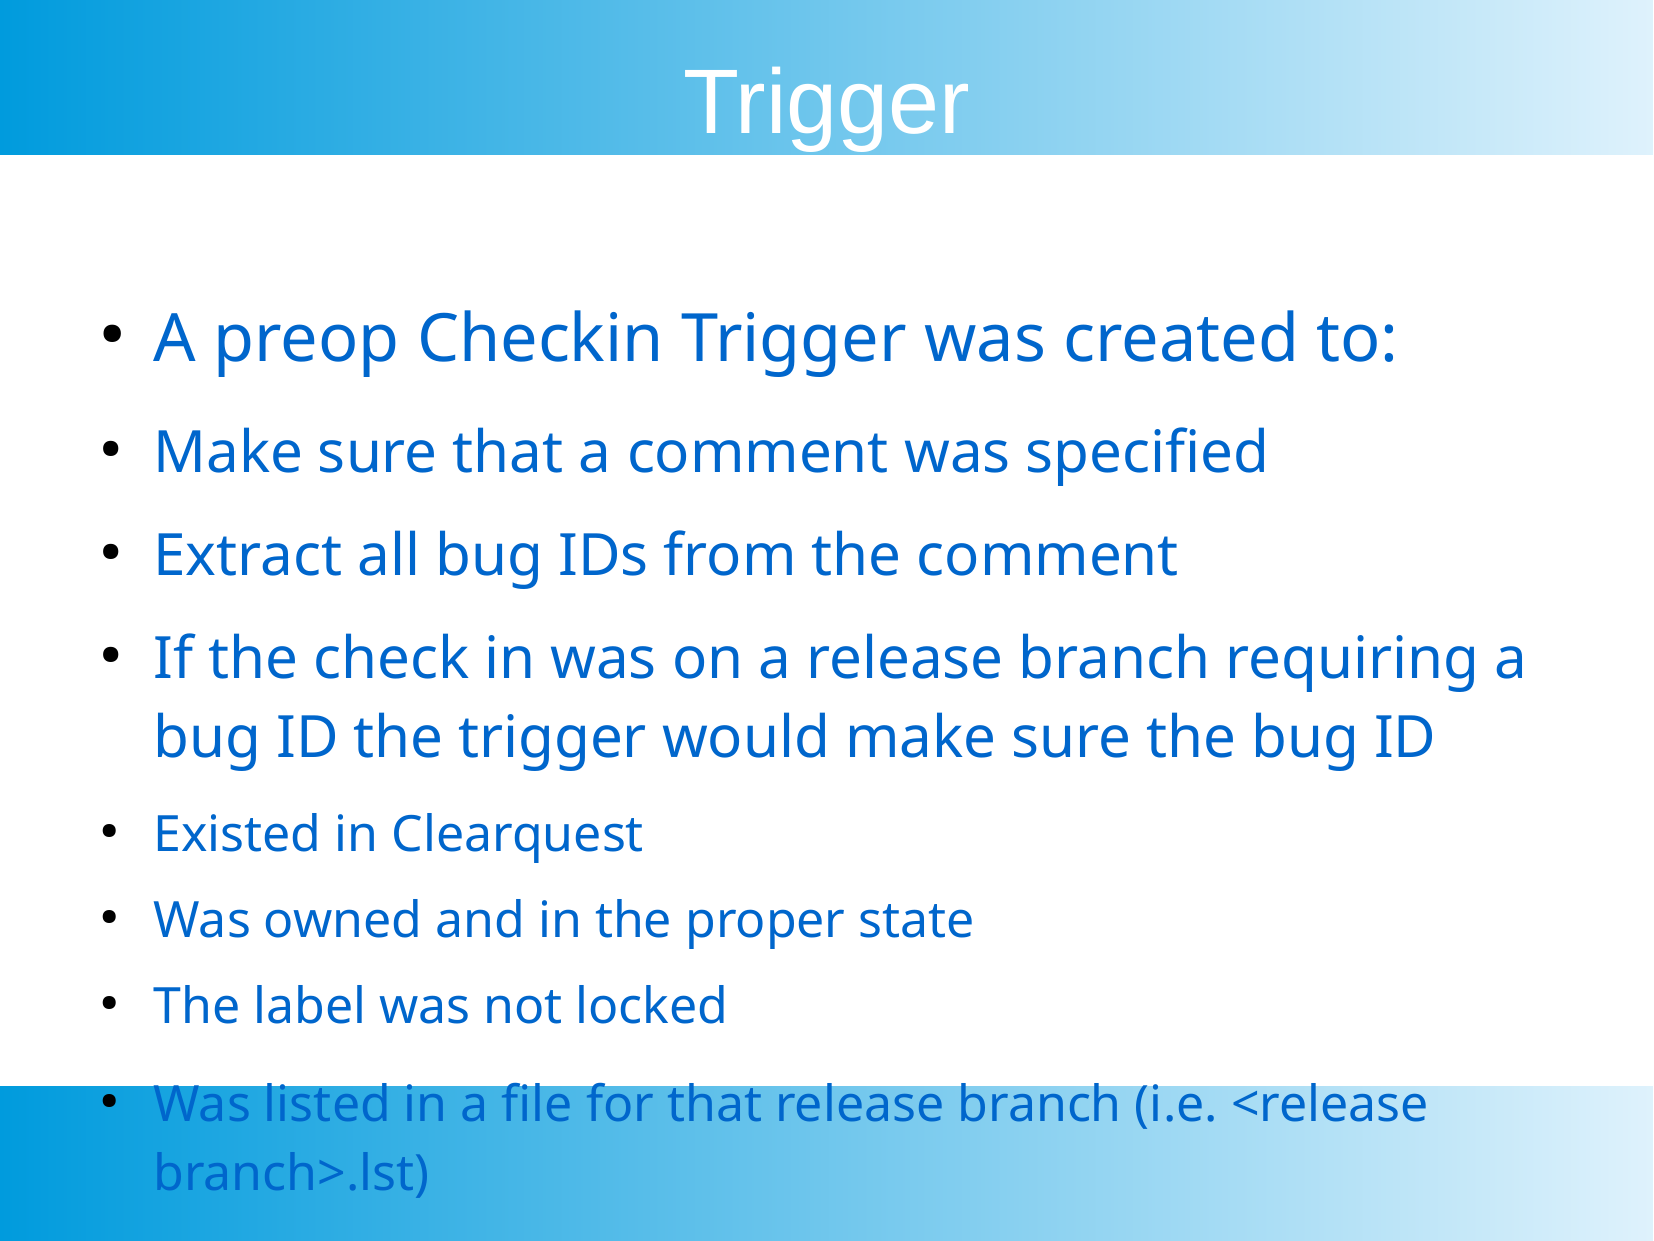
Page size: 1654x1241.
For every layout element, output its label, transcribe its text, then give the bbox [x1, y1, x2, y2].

title Trigger [82, 49, 1571, 155]
list A preop Checkin Trigger was created to: Make sure that a comment was specified Extract all bug IDs from the comment If the check in was on a release branch requiring a bug ID the trigger would make sure the bug ID Existed in Clearquest Was owned and in the proper state The label was not locked Was listed in a file for that release branch (i.e. <release branch>.lst) [82, 290, 1571, 1010]
